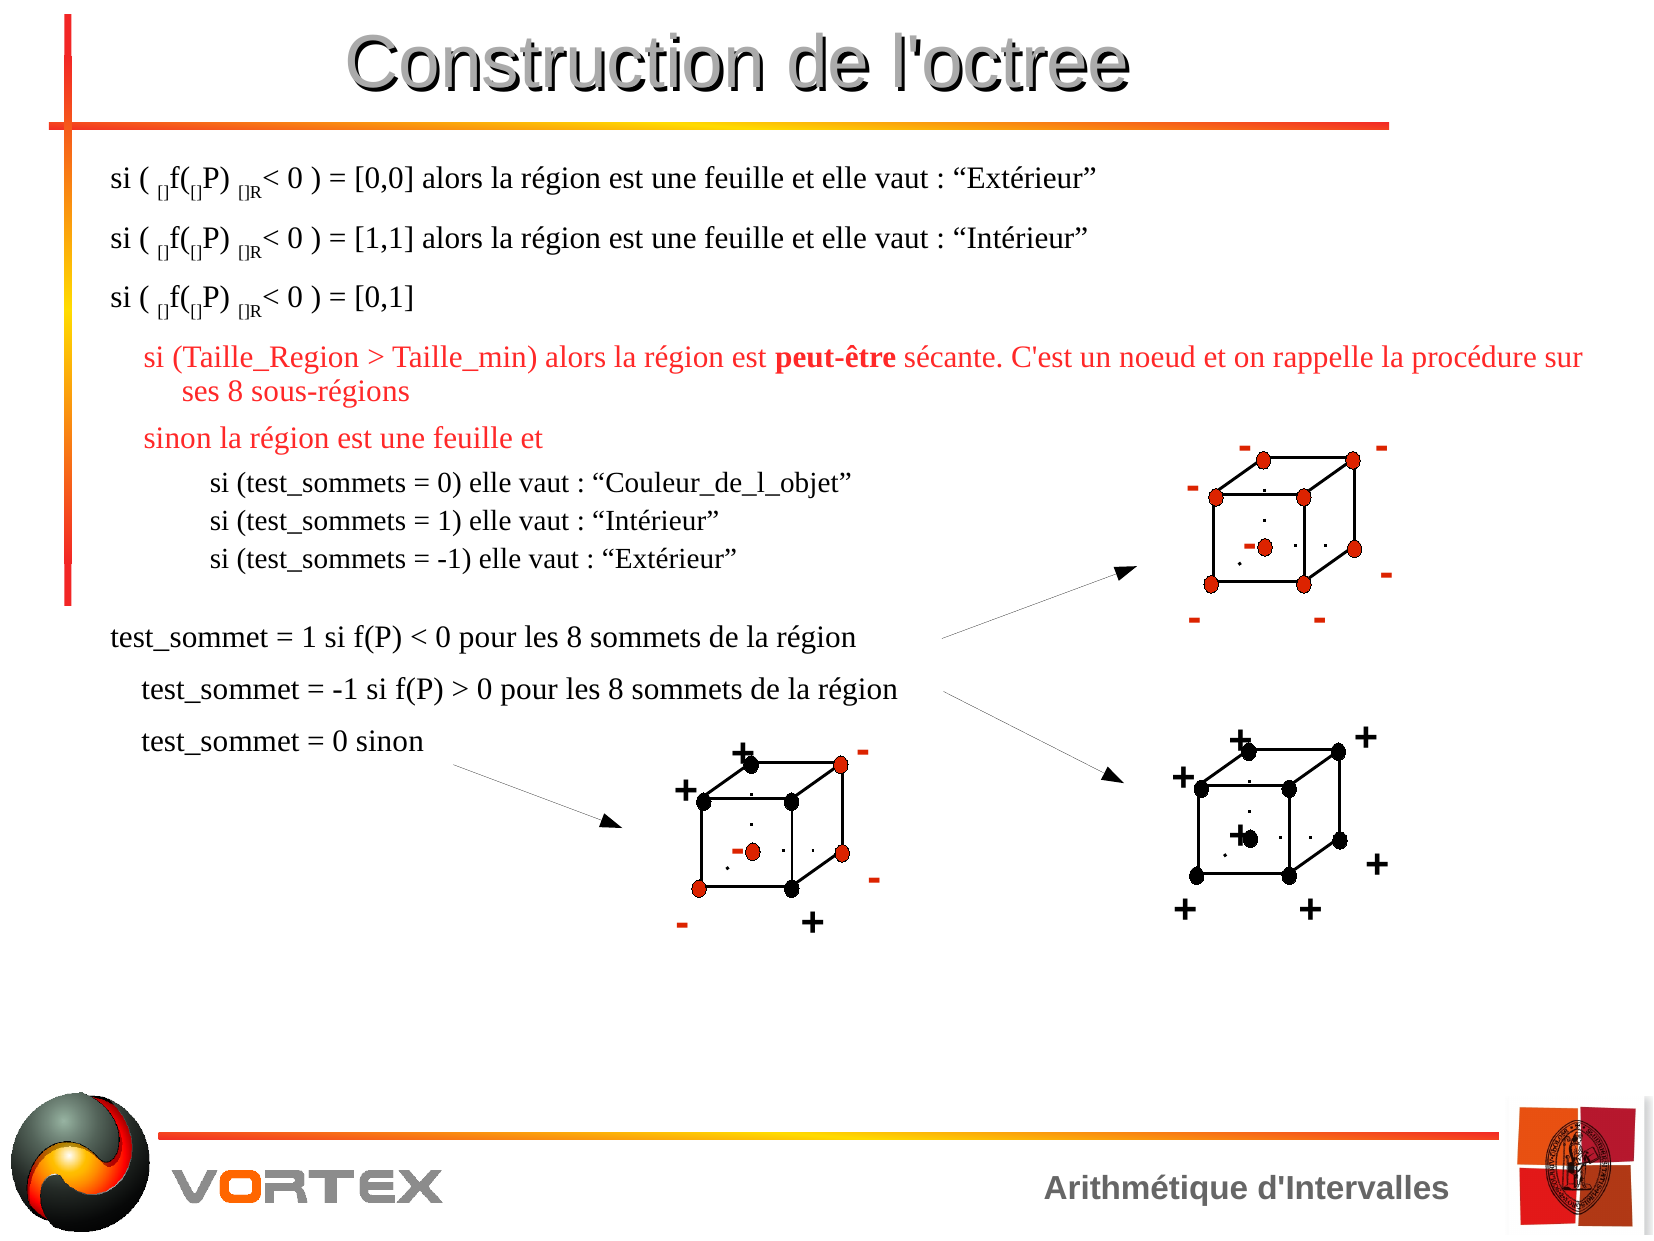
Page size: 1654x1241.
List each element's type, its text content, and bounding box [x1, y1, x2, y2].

text_box + [785, 891, 837, 959]
text_box + [658, 759, 710, 827]
text_box + [1200, 795, 1208, 814]
text_box - [841, 718, 892, 787]
text_box [1345, 451, 1359, 470]
text_box [696, 792, 712, 811]
text_box + [1350, 833, 1401, 901]
text_box [1281, 780, 1297, 798]
text_box - [1172, 586, 1224, 655]
text_box [784, 879, 800, 892]
text_box - [1359, 414, 1411, 482]
text_box - [1171, 454, 1222, 523]
picture [11, 1092, 443, 1232]
text_box [1281, 866, 1297, 881]
text_box [745, 842, 761, 861]
title Construction de l'octree [82, 4, 1392, 120]
text_box - [852, 846, 903, 914]
text_box + [1213, 709, 1264, 777]
text_box + [1338, 705, 1390, 774]
text_box [784, 792, 799, 811]
picture [1505, 1096, 1653, 1235]
text_box - [1215, 504, 1222, 523]
text_box [1296, 575, 1312, 590]
text_box [1208, 488, 1224, 507]
text_box [1194, 780, 1209, 798]
text_box - [715, 816, 767, 885]
text_box + [1283, 878, 1334, 946]
text_box [1203, 575, 1219, 586]
text_box + [715, 722, 767, 790]
text_box - [1298, 586, 1349, 655]
text_box [834, 844, 850, 863]
text_box [1189, 866, 1204, 878]
text_box + [703, 808, 710, 827]
text_box - [1223, 414, 1274, 482]
text_box [691, 879, 707, 891]
text_box + [1213, 804, 1264, 872]
text_box [1257, 538, 1273, 557]
text_box [1347, 539, 1362, 558]
text_box - [1364, 541, 1416, 610]
text_box [1332, 831, 1348, 850]
text_box - [1228, 512, 1279, 580]
text_box + [1158, 878, 1209, 946]
text_box + [1156, 746, 1208, 814]
list si ( []f([]P) []R< 0 ) = [0,0] alors la région est une feuille et elle vaut : “Extérieur” si ( []f([]P) []R< 0 ) = [1,1] alors la région est une feuille et elle vaut : “Intérieur” si ( []f([]P) []R< 0 ) = [0,1] si (Taille_Region > Taille_min) alors la région est peut-être sécante. C'est un noeud et on rappelle la procédure sur ses 8 sous-régions sinon la région est une feuille et si (test_sommets = 0) elle vaut : “Couleur_de_l_objet” si (test_sommets = 1) elle vaut : “Intérieur” si (test_sommets = -1) elle vaut : “Extérieur” test_sommet = 1 si f(P) < 0 pour les 8 sommets de la région test_sommet = -1 si f(P) > 0 pour les 8 sommets de la région test_sommet = 0 sinon [82, 160, 1616, 1103]
text_box [1331, 743, 1338, 761]
text_box [1296, 488, 1312, 507]
text_box [833, 755, 849, 774]
text_box - [660, 891, 712, 959]
